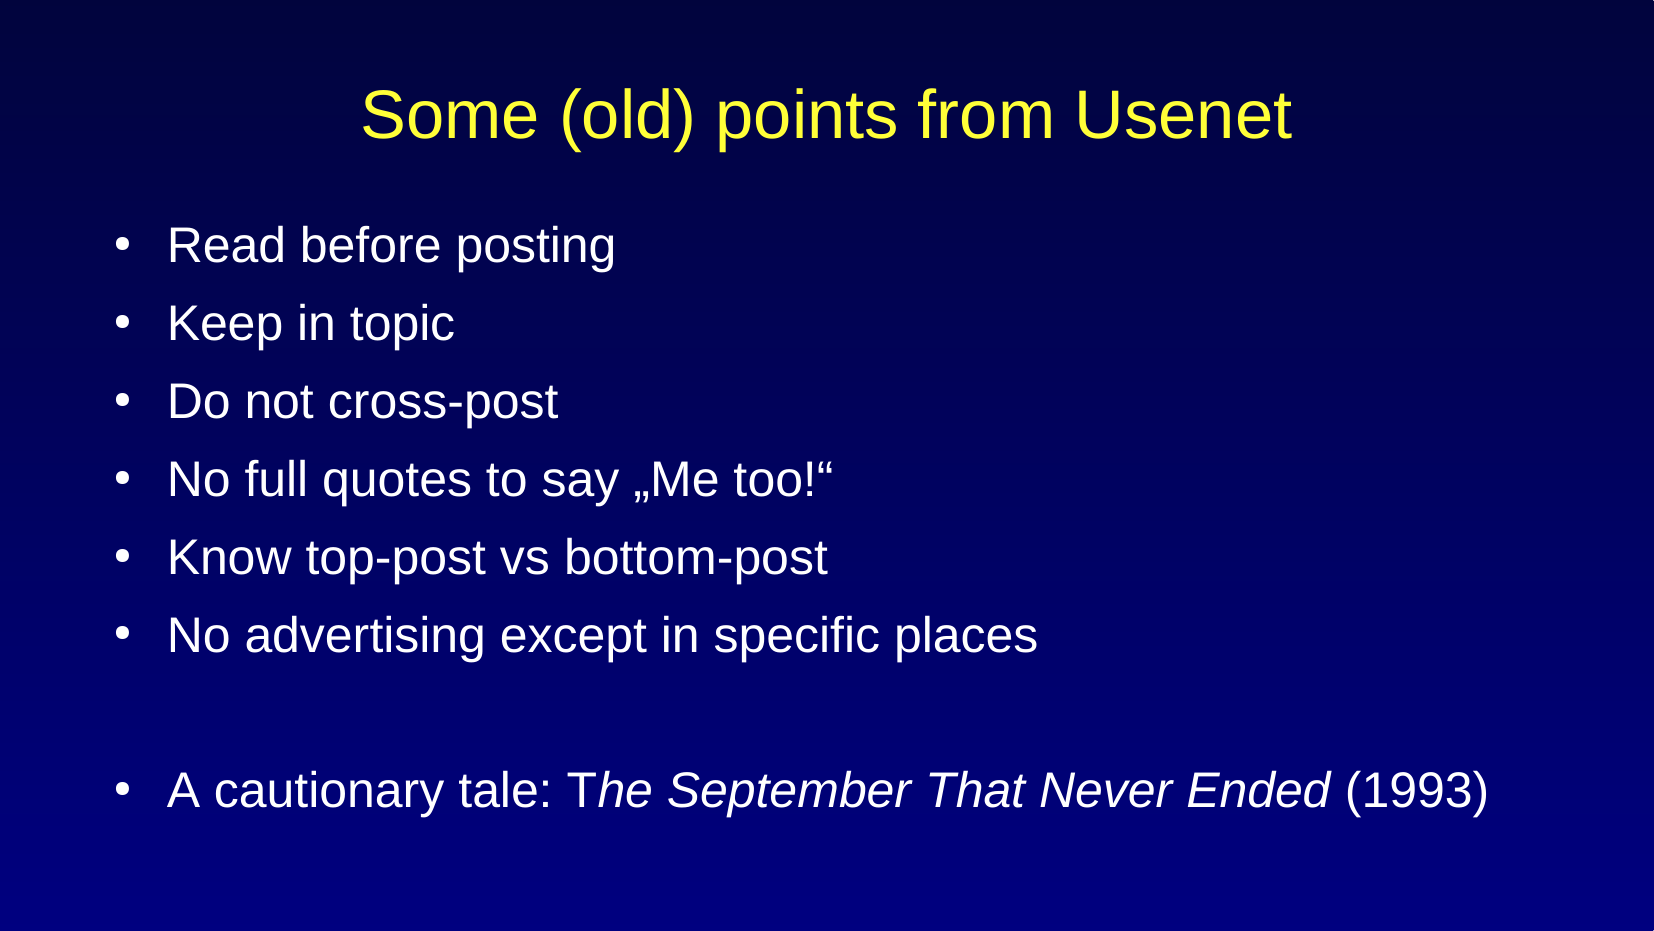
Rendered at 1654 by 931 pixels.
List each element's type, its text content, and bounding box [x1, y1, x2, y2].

list Read before posting Keep in topic Do not cross-post No full quotes to say „Me too!“ Know top-post vs bottom-post No advertising except in specific places A cautionary tale: The September That Never Ended (1993) [82, 217, 1571, 819]
title Some (old) points from Usenet [82, 37, 1571, 193]
